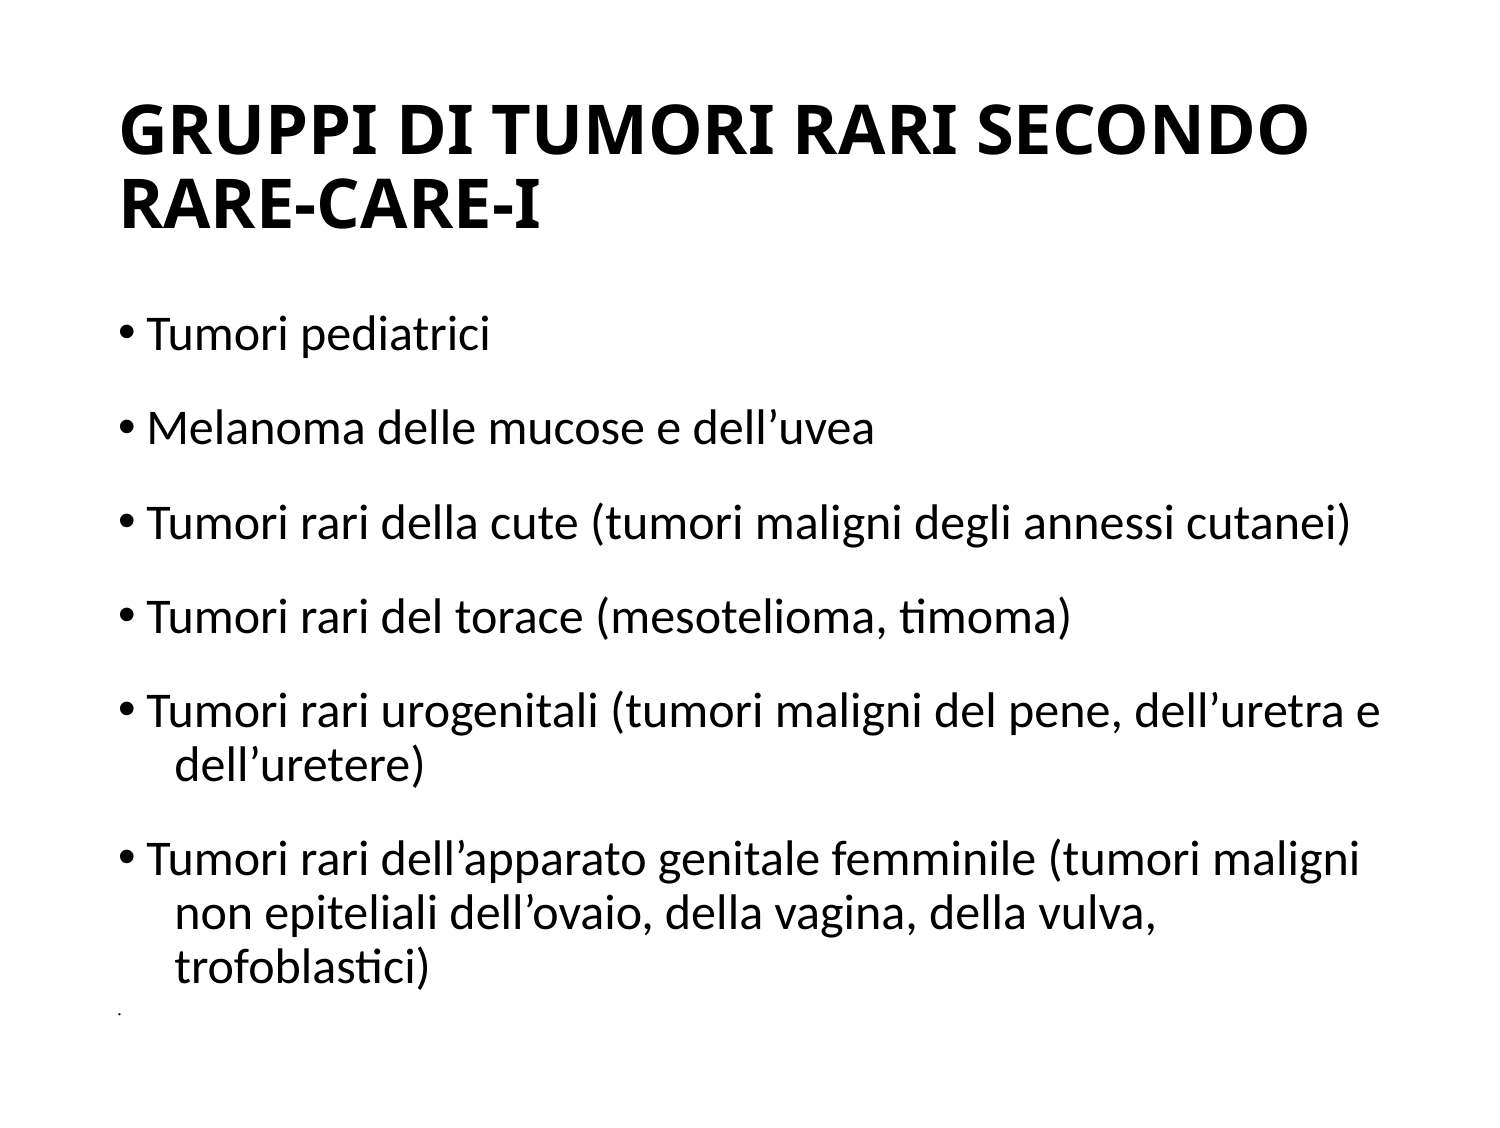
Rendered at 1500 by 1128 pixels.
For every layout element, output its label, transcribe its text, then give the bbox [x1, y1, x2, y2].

list Tumori pediatrici Melanoma delle mucose e dell’uvea Tumori rari della cute (tumori maligni degli annessi cutanei) Tumori rari del torace (mesotelioma, timoma) Tumori rari urogenitali (tumori maligni del pene, dell’uretra e dell’uretere) Tumori rari dell’apparato genitale femminile (tumori maligni non epiteliali dell’ovaio, della vagina, della vulva, trofoblastici) [103, 300, 1397, 1016]
title GRUPPI DI TUMORI RARI SECONDO RARE-CARE-I [103, 60, 1397, 279]
